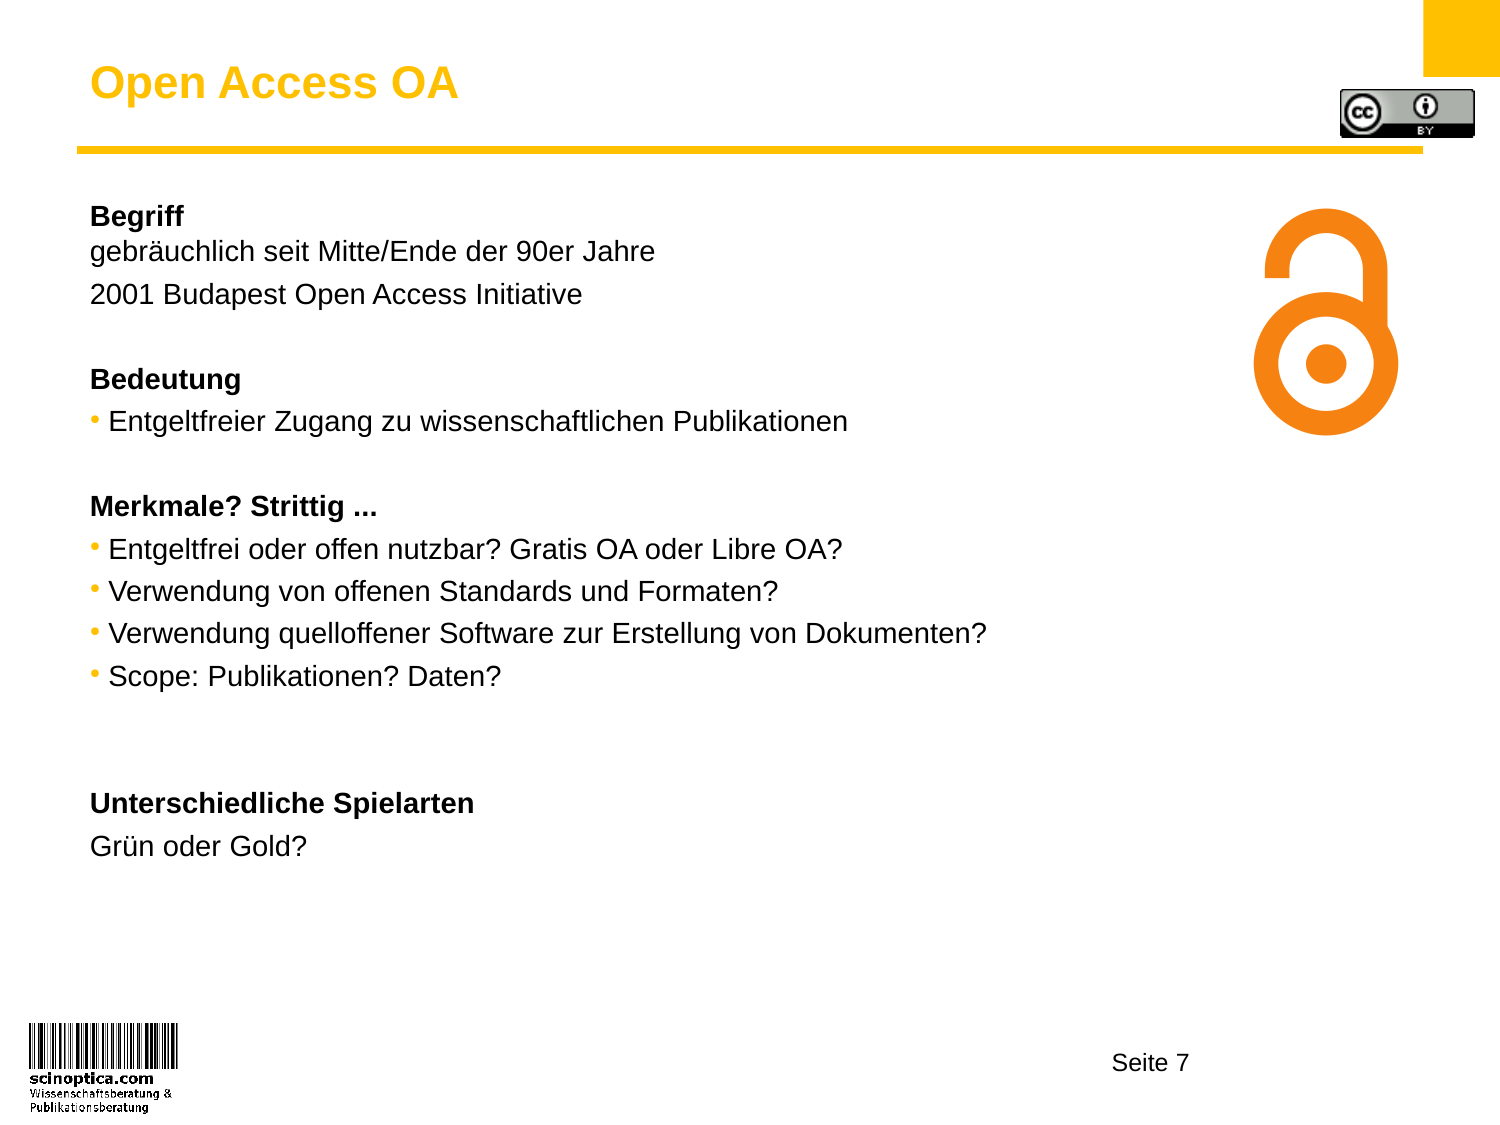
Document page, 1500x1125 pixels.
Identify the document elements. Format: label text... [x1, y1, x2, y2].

title Open Access OA [75, 45, 1425, 161]
picture [29, 1023, 178, 1116]
picture [1425, 89, 1475, 138]
list Begriff gebräuchlich seit Mitte/Ende der 90er Jahre 2001 Budapest Open Access Initiative Bedeutung Entgeltfreier Zugang zu wissenschaftlichen Publikationen Merkmale? Strittig ... Entgeltfrei oder offen nutzbar? Gratis OA oder Libre OA? Verwendung von offenen Standards und Formaten? Verwendung quelloffener Software zur Erstellung von Dokumenten? Scope: Publikationen? Daten? Unterschiedliche Spielarten Grün oder Gold? [75, 190, 1424, 1034]
picture [1251, 206, 1400, 438]
slide_number Seite <Nummer> [1096, 1039, 1447, 1118]
